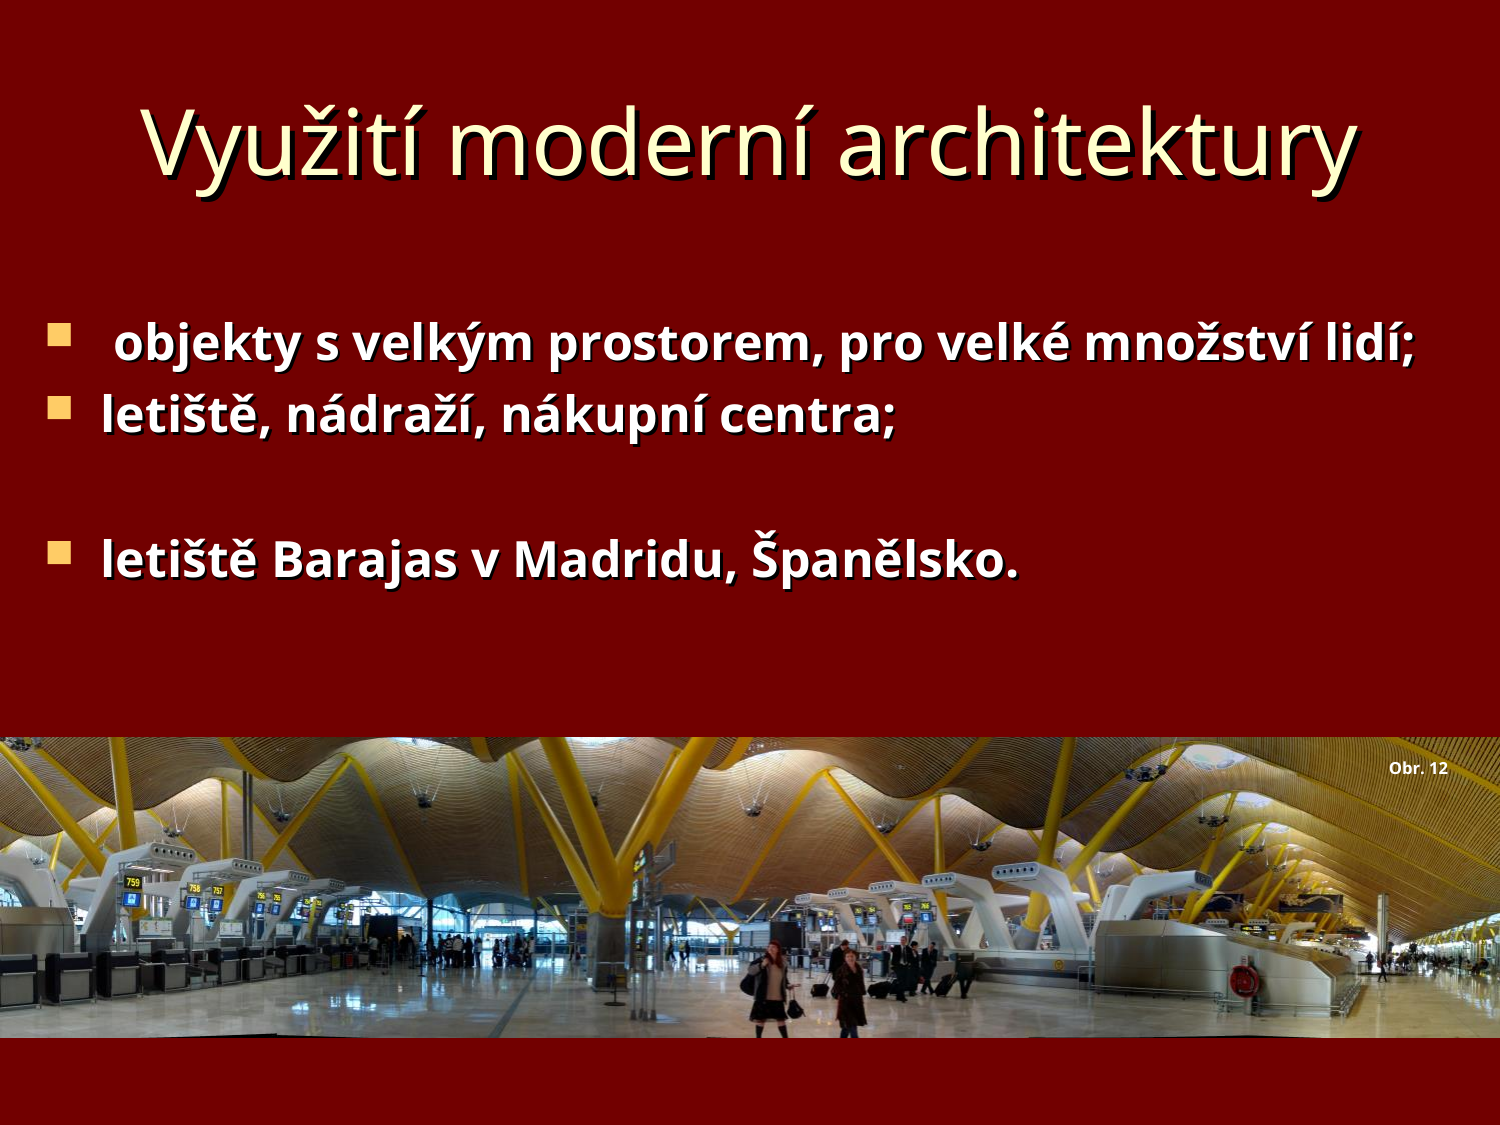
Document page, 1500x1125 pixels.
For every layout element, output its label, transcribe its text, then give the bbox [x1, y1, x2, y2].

text_box [0, 737, 1500, 1038]
title Využití moderní architektury [75, 45, 1426, 233]
list objekty s velkým prostorem, pro velké množství lidí; letiště, nádraží, nákupní centra; letiště Barajas v Madridu, Španělsko. [29, 302, 1471, 615]
text_box Obr. 12 [1374, 750, 1464, 787]
